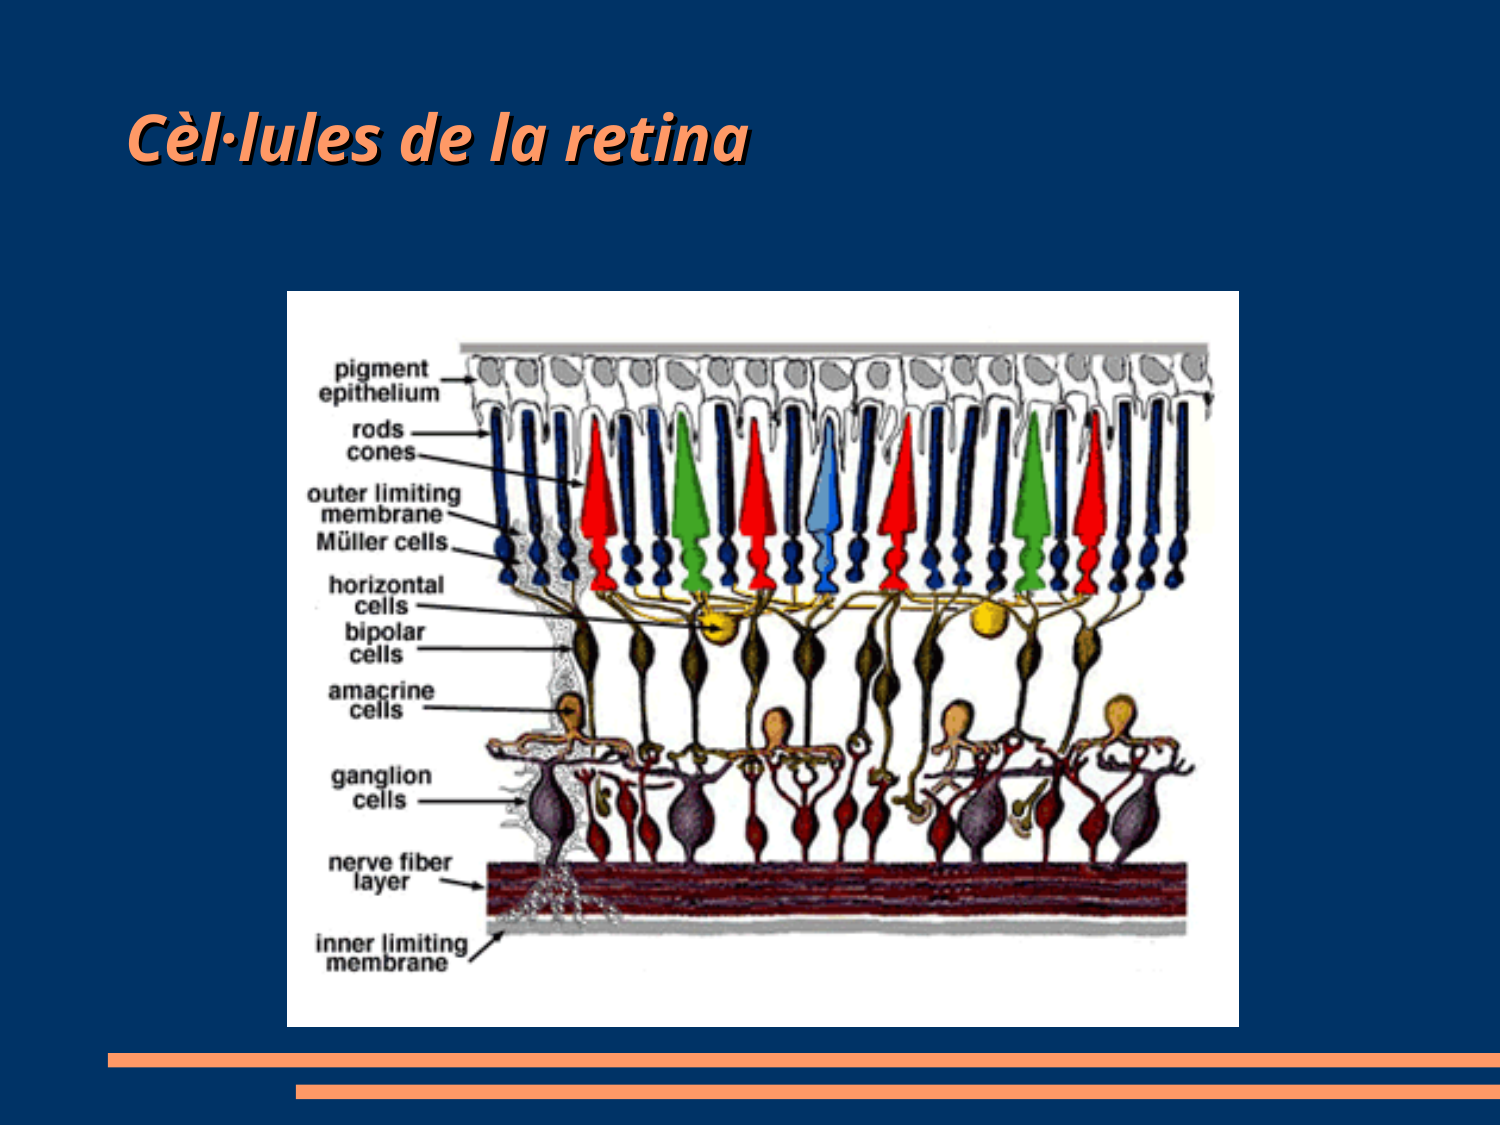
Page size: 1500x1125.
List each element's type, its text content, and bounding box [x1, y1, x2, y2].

picture [287, 291, 1239, 1027]
title Cèl·lules de la retina [110, 41, 1392, 230]
